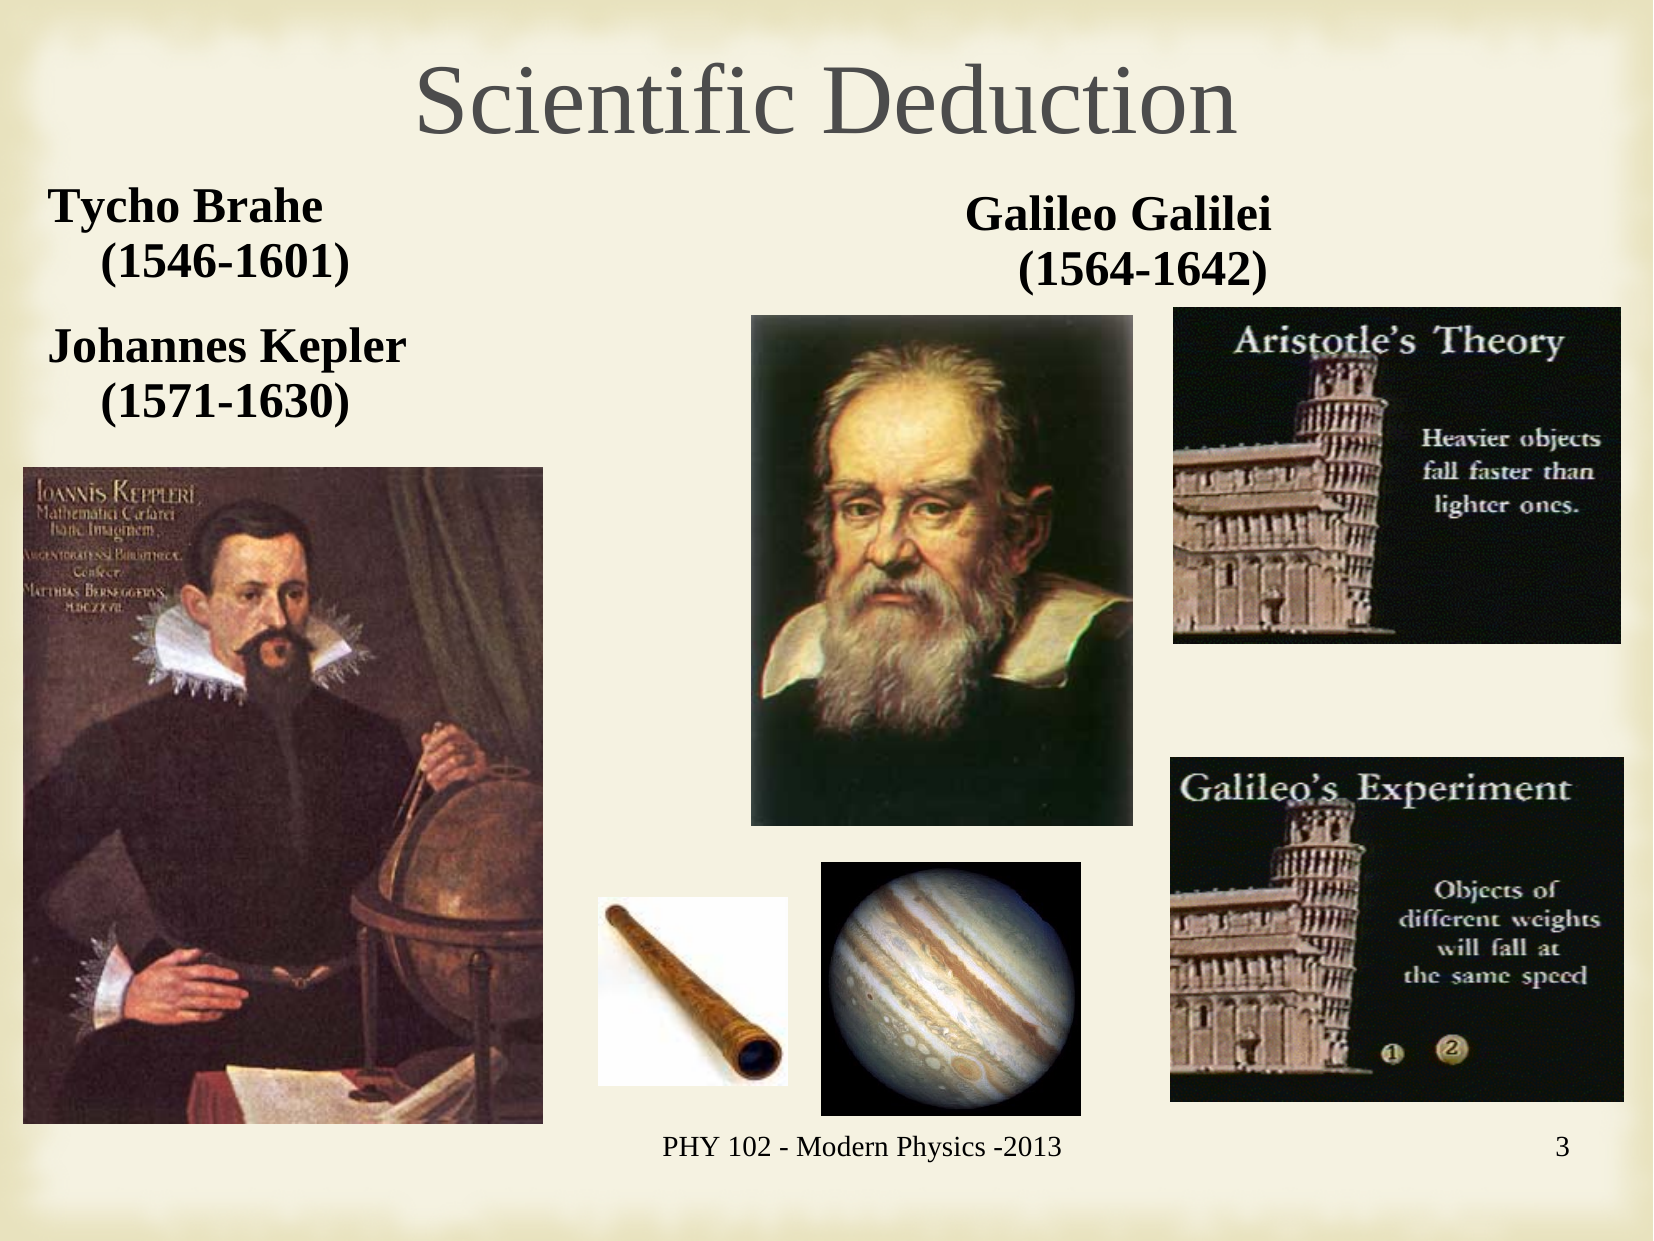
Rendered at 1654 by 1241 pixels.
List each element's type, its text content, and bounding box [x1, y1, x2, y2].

list Galileo Galilei (1564-1642) [946, 185, 1342, 346]
list Tycho Brahe (1546-1601) Johannes Kepler (1571-1630) [29, 178, 537, 443]
title Scientific Deduction [82, 3, 1571, 197]
picture [0, 0, 1653, 1241]
